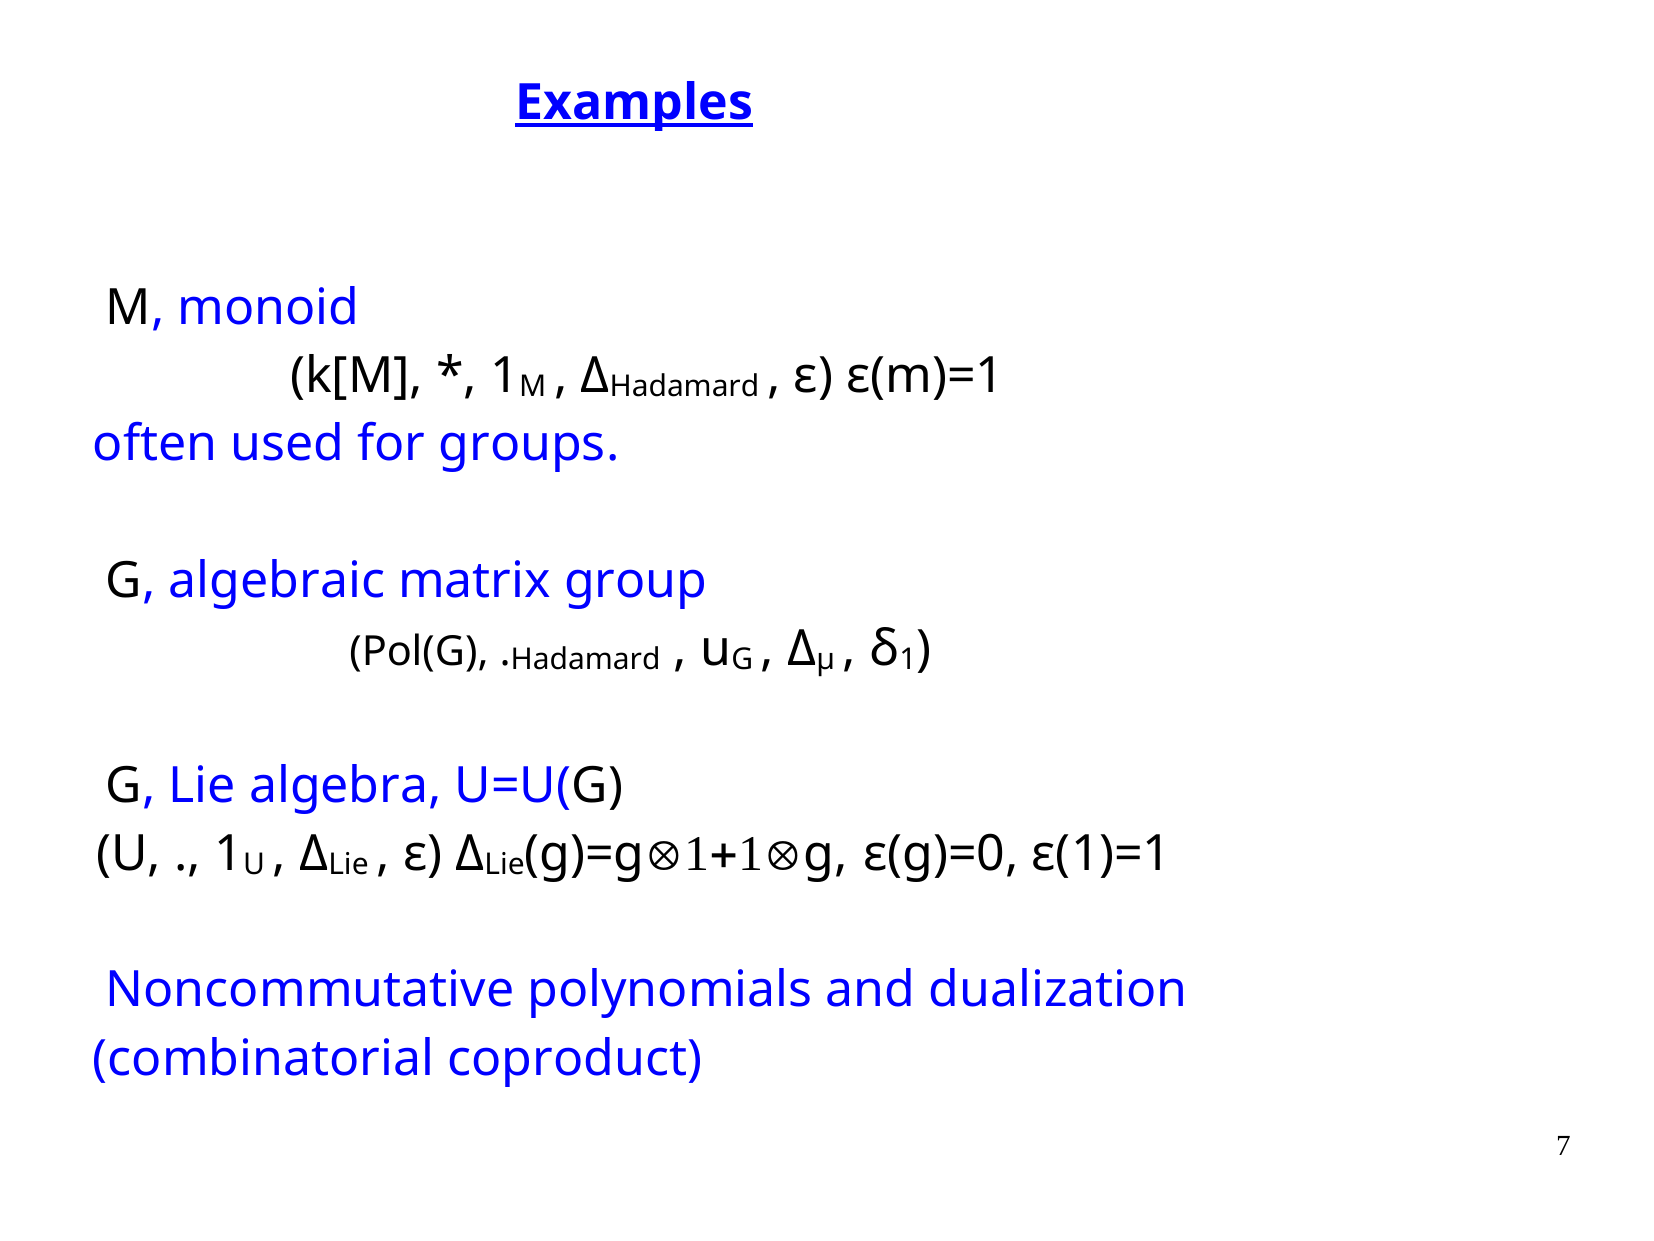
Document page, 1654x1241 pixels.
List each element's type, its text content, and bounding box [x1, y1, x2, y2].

text_box Examples M, monoid (k[M], *, 1M , ΔHadamard , ε) ε(m)=1 often used for groups. G, algebraic matrix group (Pol(G), .Hadamard , uG , Δμ , δ1) G, Lie algebra, U=U(G) (U, ., 1U , ΔLie , ε) ΔLie(g)=g1+1g, ε(g)=0, ε(1)=1 Noncommutative polynomials and dualization (combinatorial coproduct) [78, 58, 1543, 1209]
